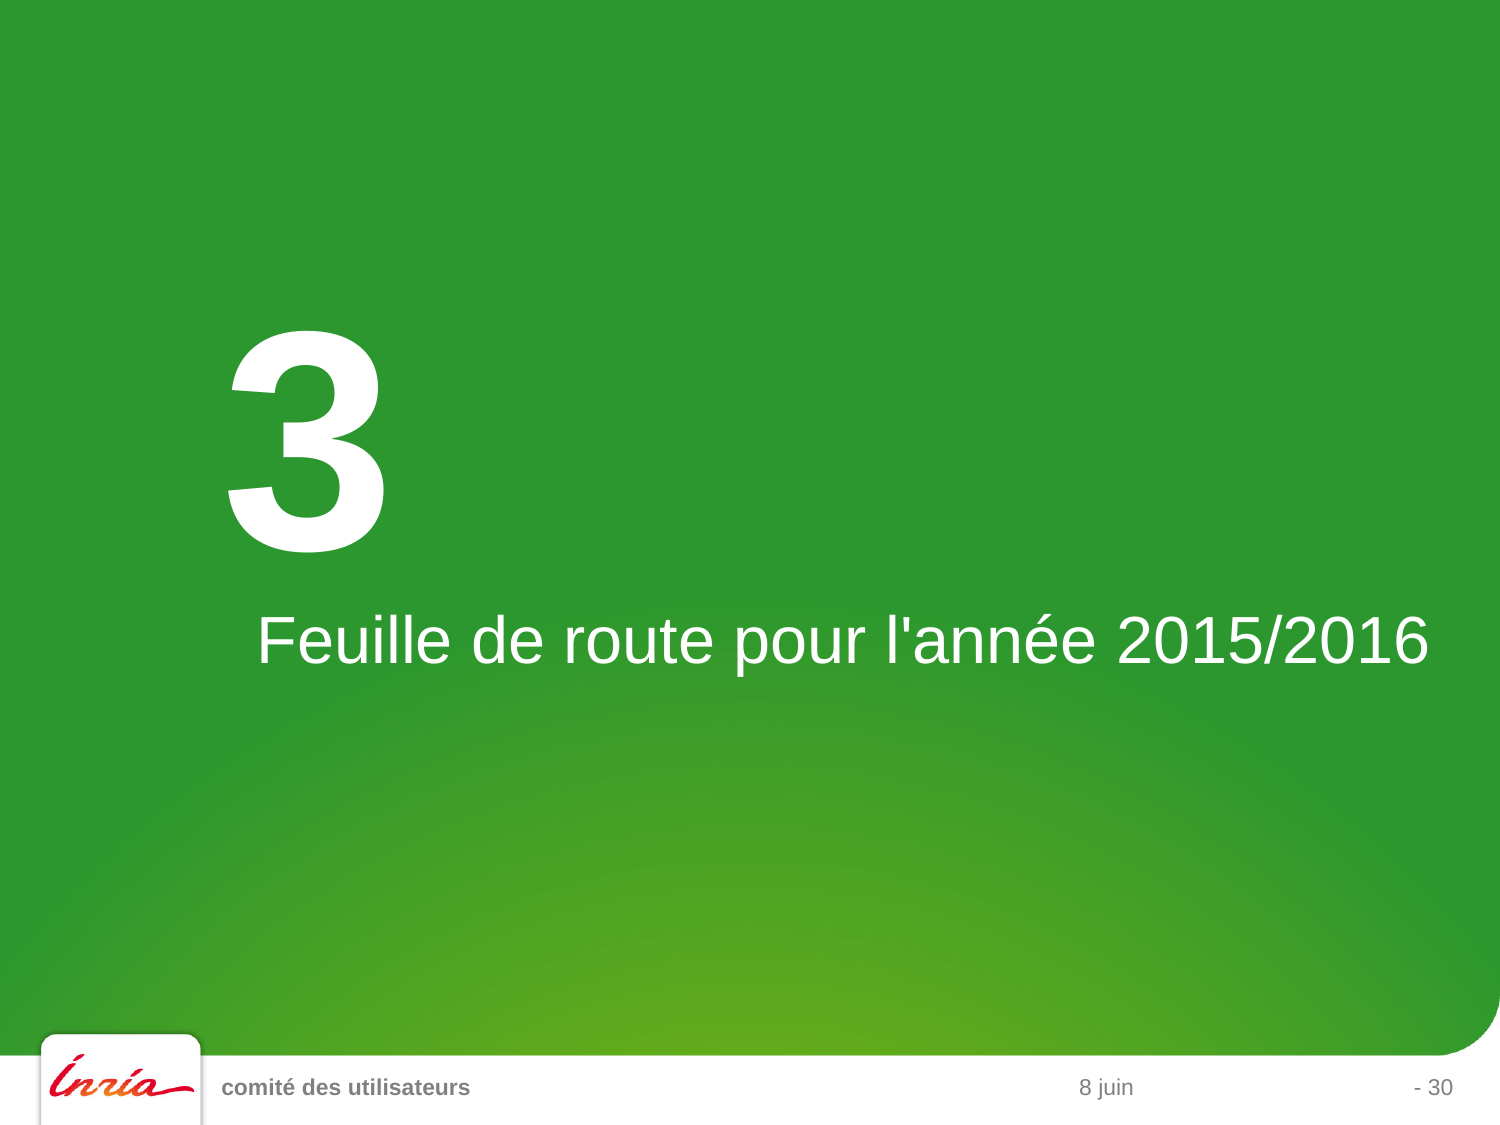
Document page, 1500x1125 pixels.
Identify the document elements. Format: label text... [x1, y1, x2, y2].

text_box 3 [221, 264, 750, 621]
picture [0, 0, 1500, 1125]
title Feuille de route pour l'année 2015/2016 [221, 562, 1450, 677]
